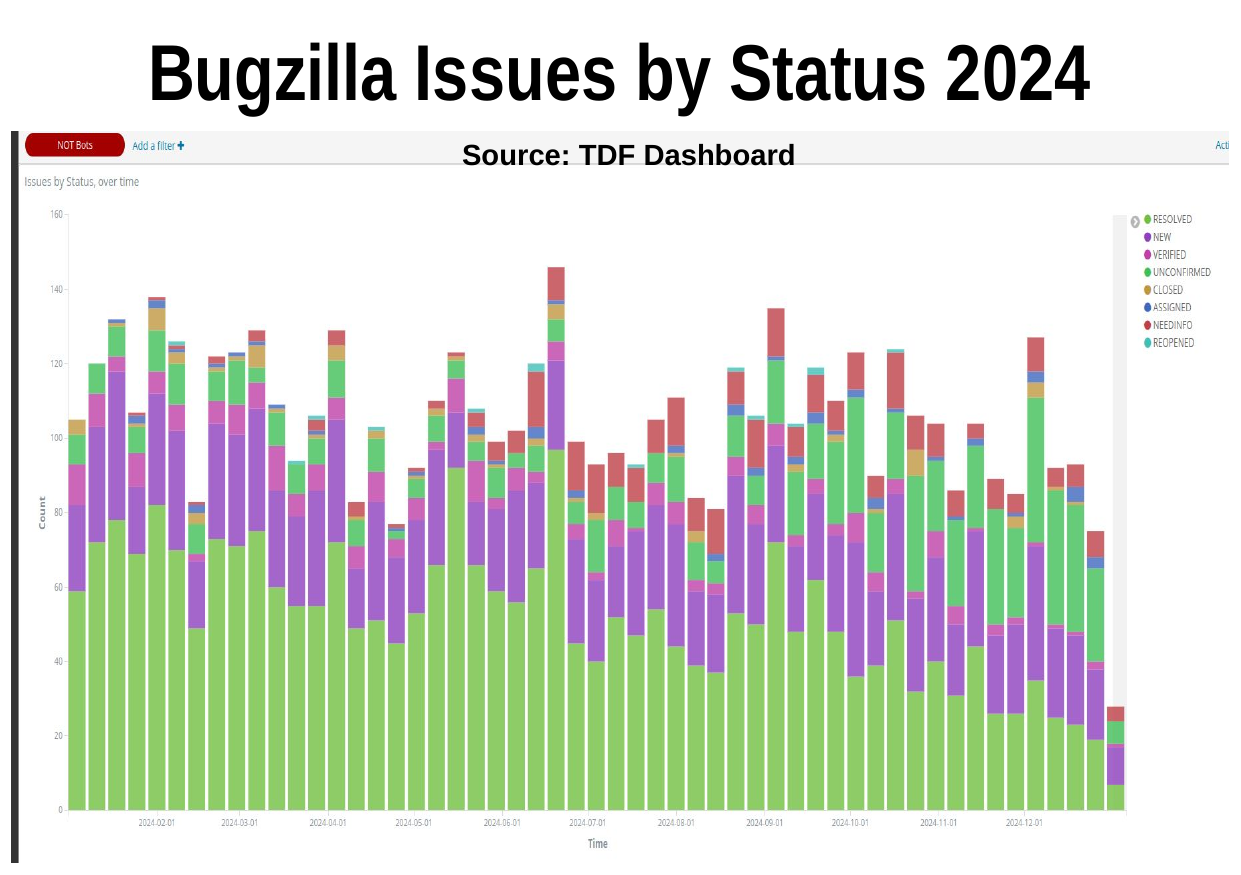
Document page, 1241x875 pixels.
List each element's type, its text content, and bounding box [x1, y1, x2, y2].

picture [11, 132, 1229, 863]
text_box Source: TDF Dashboard [447, 131, 812, 185]
title Bugzilla Issues by Status 2024 [11, 12, 1229, 132]
